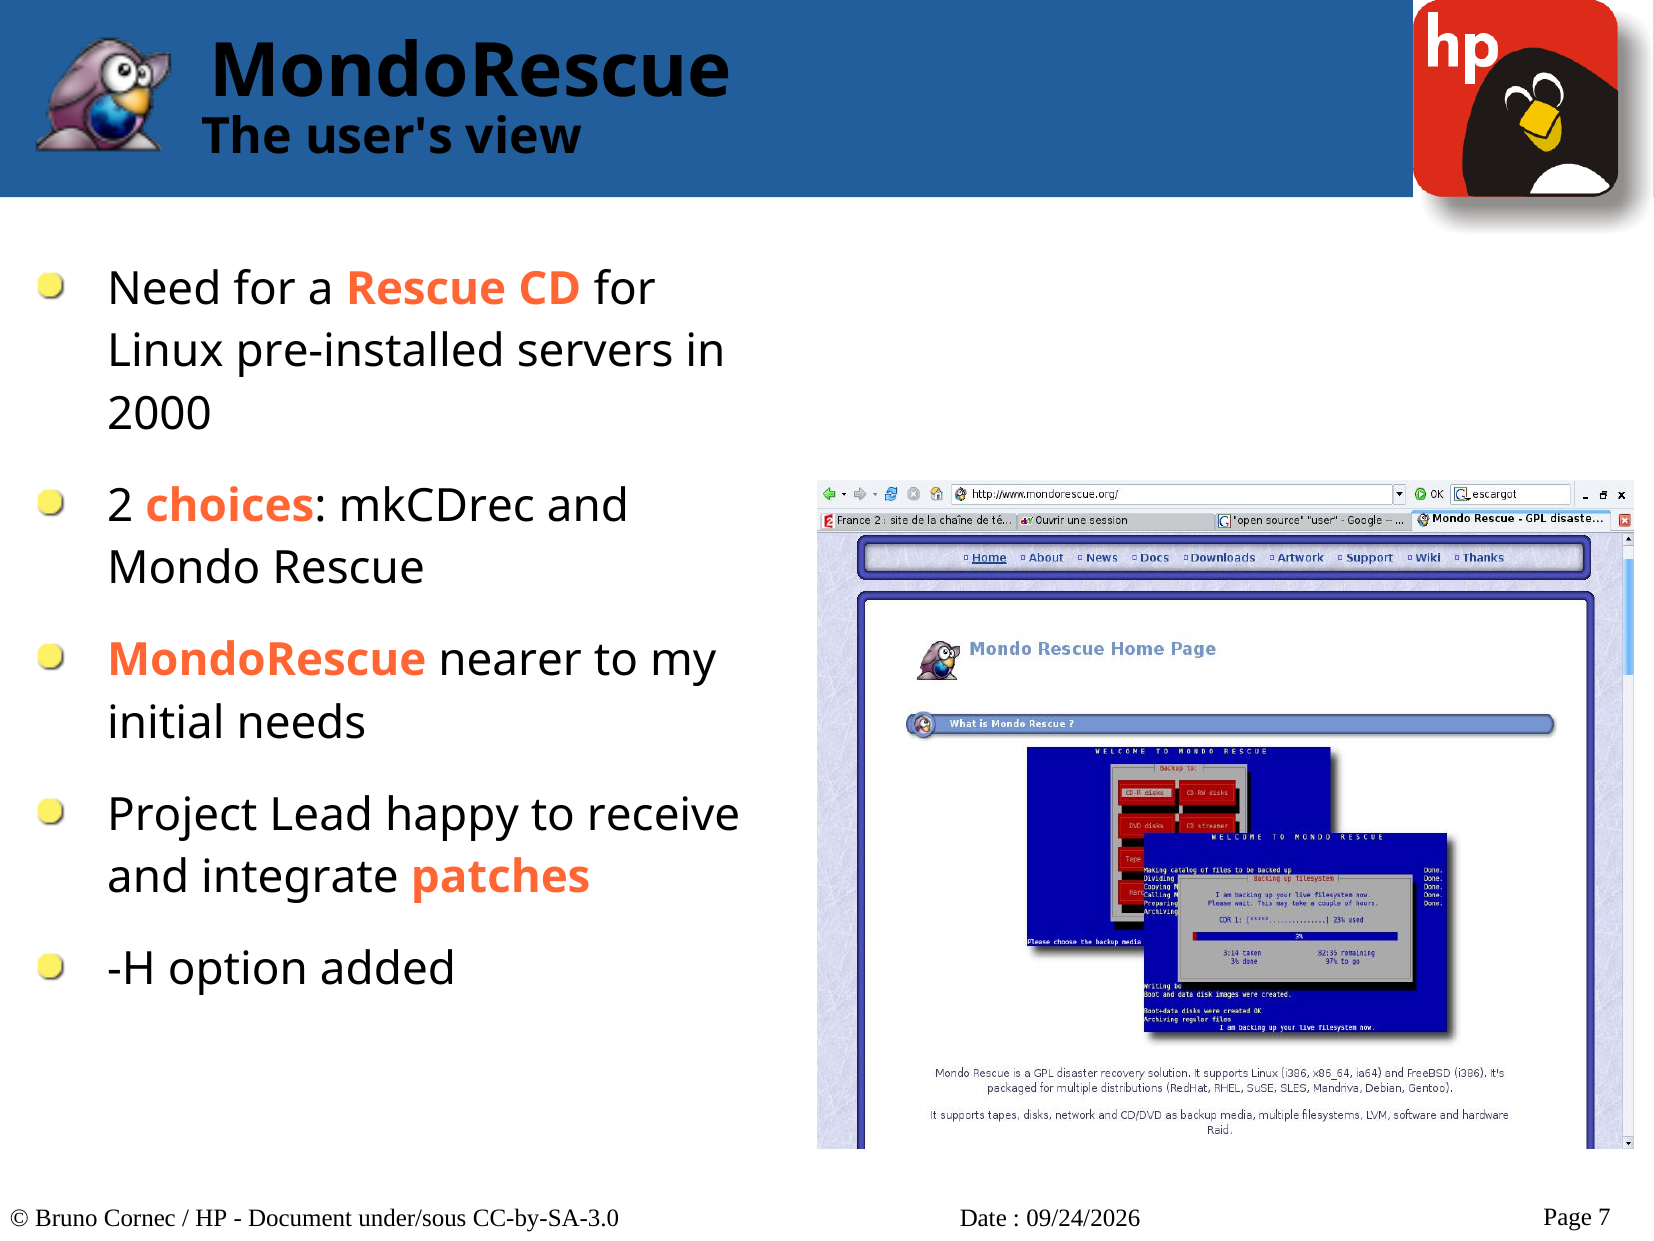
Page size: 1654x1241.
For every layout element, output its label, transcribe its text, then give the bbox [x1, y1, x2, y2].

picture [0, 0, 211, 199]
picture [36, 952, 67, 983]
picture [1413, 0, 1654, 235]
list Need for a Rescue CD for Linux pre-installed servers in 2000 2 choices: mkCDrec and Mondo Rescue MondoRescue nearer to my initial needs Project Lead happy to receive and integrate patches -H option added [24, 255, 780, 919]
picture [817, 479, 1634, 1149]
title The user's view [201, 32, 1190, 241]
